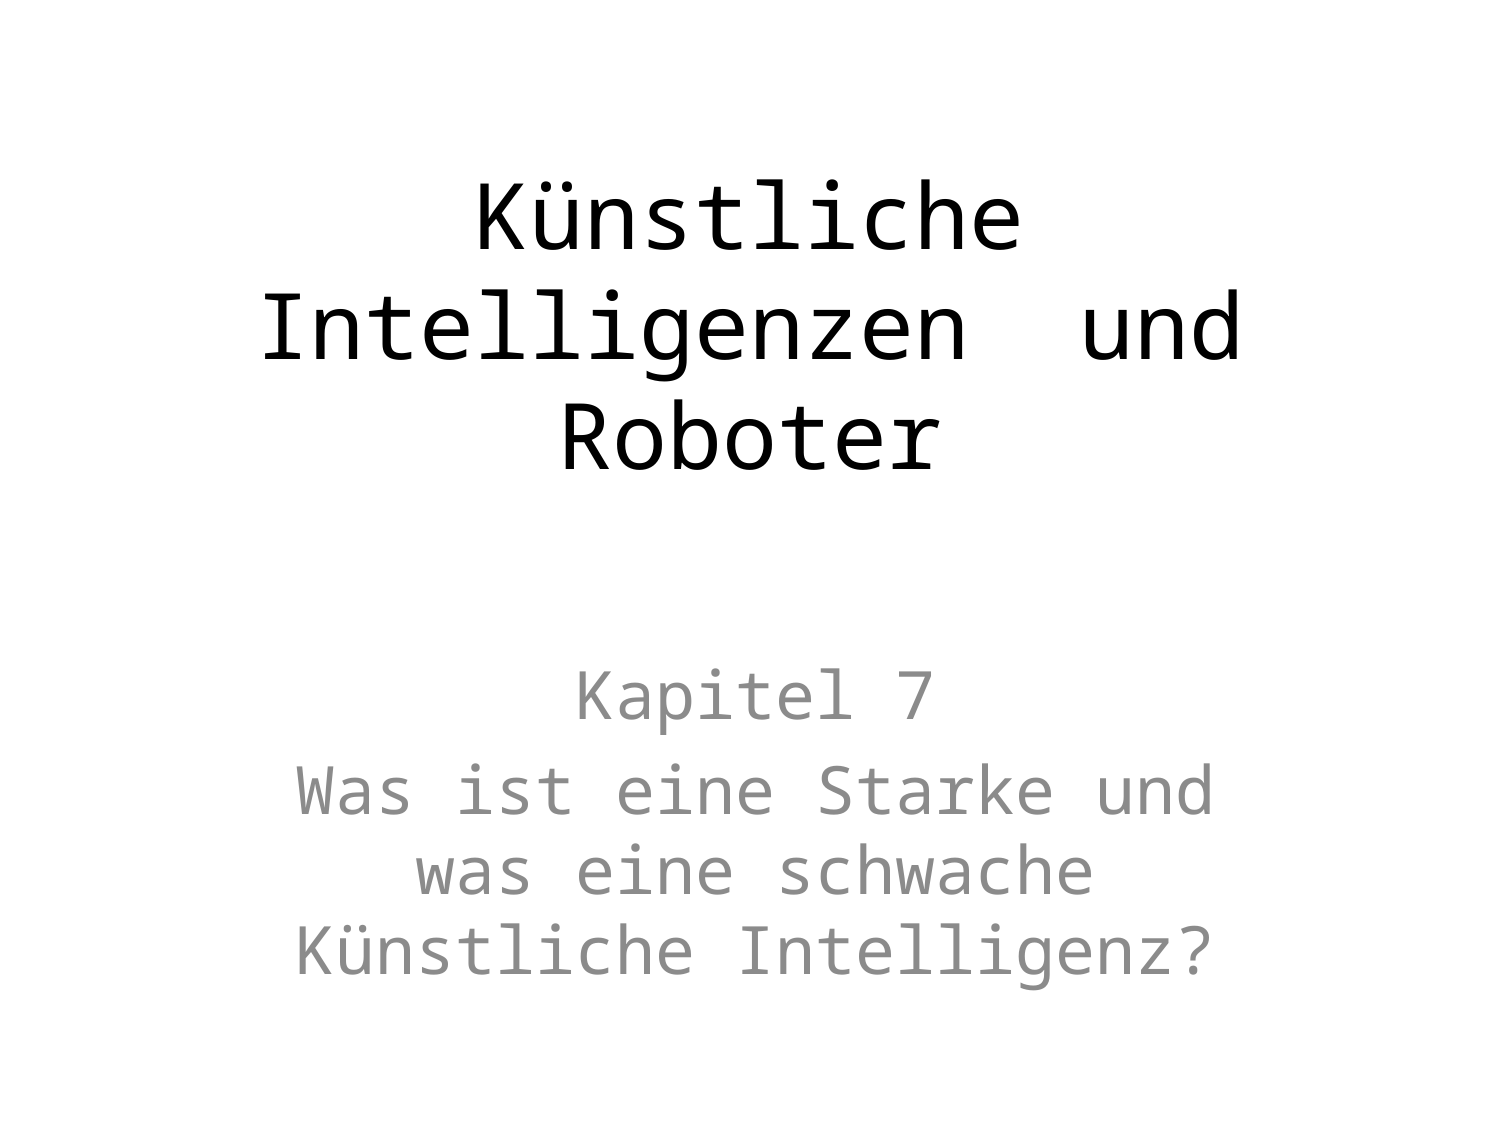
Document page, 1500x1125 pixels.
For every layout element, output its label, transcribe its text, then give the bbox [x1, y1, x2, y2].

subtitle Kapitel 7 Was ist eine Starke und was eine schwache Künstliche Intelligenz? [230, 645, 1281, 933]
title Künstliche Intelligenzen und Roboter [112, 54, 1388, 591]
